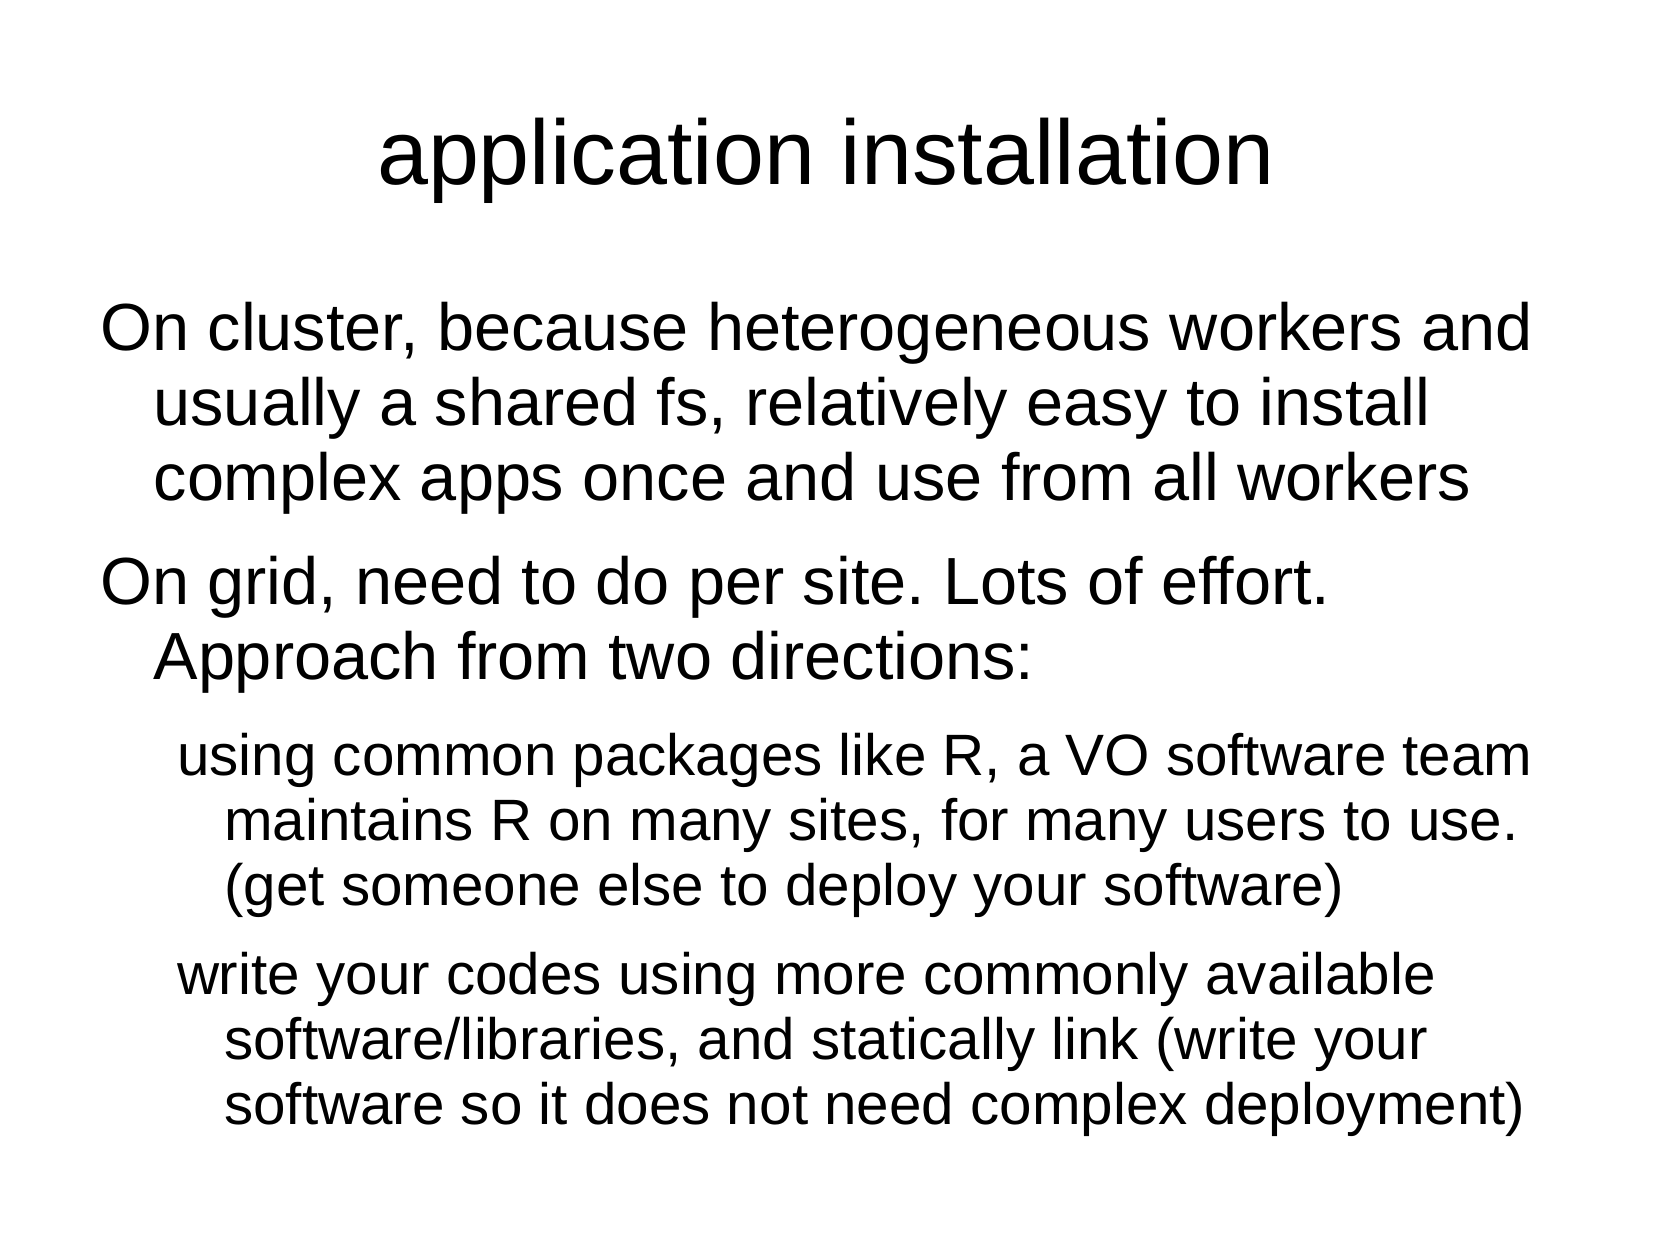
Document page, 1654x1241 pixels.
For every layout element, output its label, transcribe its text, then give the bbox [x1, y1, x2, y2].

title application installation [82, 49, 1571, 257]
list On cluster, because heterogeneous workers and usually a shared fs, relatively easy to install complex apps once and use from all workers On grid, need to do per site. Lots of effort. Approach from two directions: using common packages like R, a VO software team maintains R on many sites, for many users to use. (get someone else to deploy your software) write your codes using more commonly available software/libraries, and statically link (write your software so it does not need complex deployment) [82, 290, 1571, 1160]
